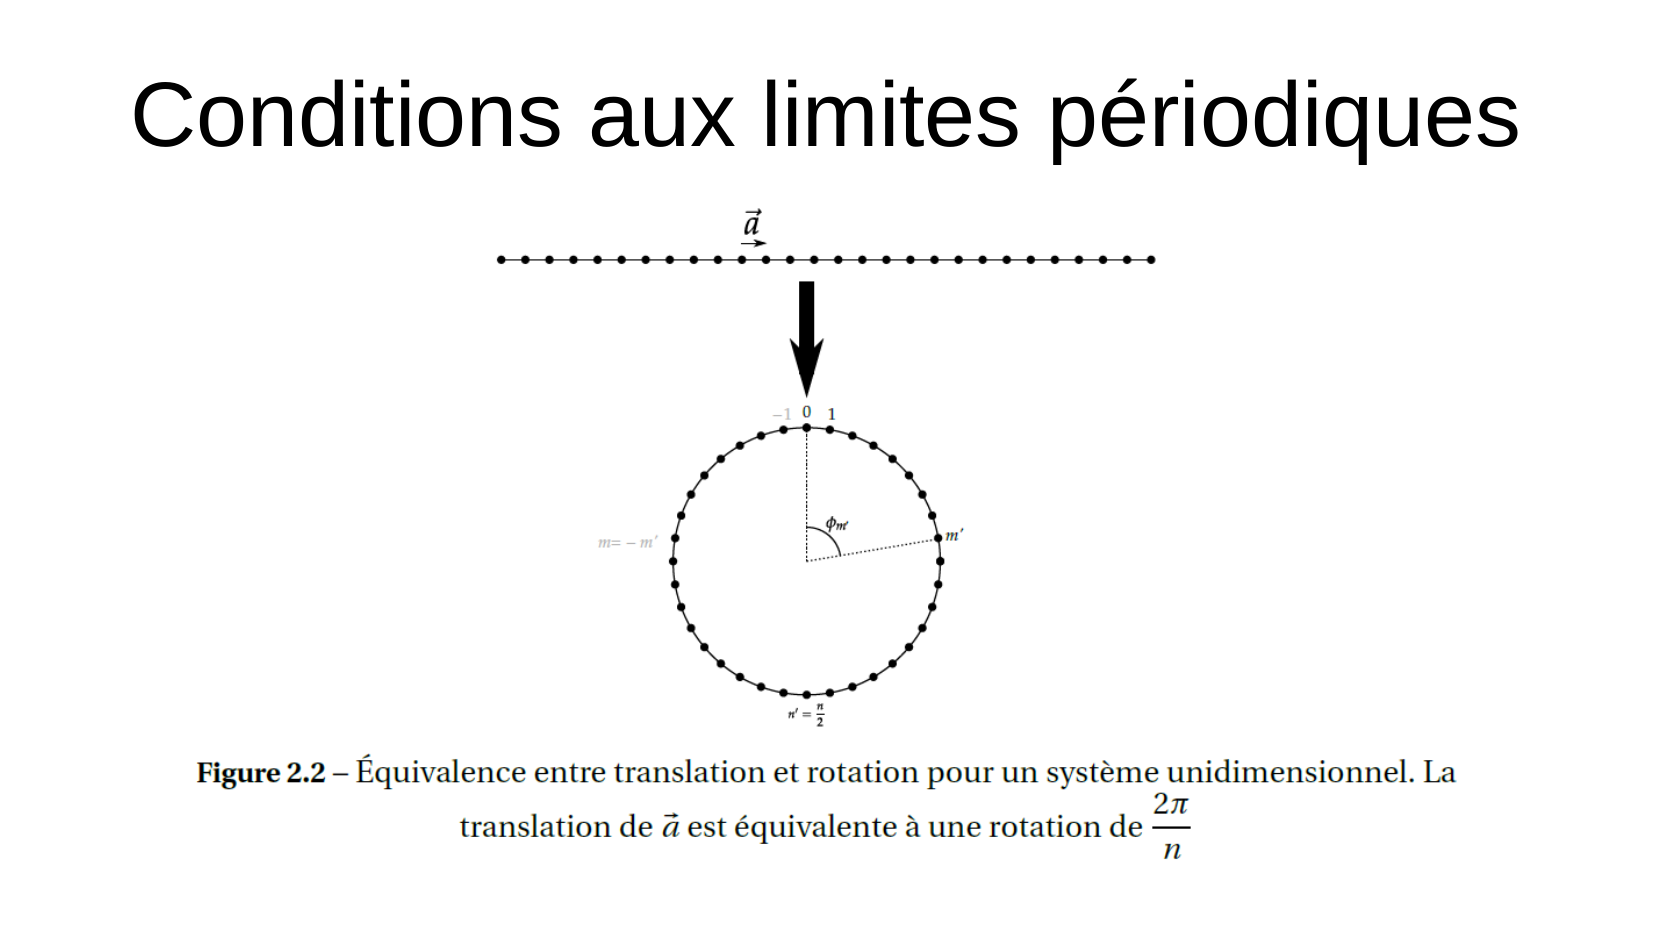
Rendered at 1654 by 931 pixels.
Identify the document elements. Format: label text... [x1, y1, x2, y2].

picture [181, 192, 1501, 873]
title Conditions aux limites périodiques [82, 37, 1571, 193]
